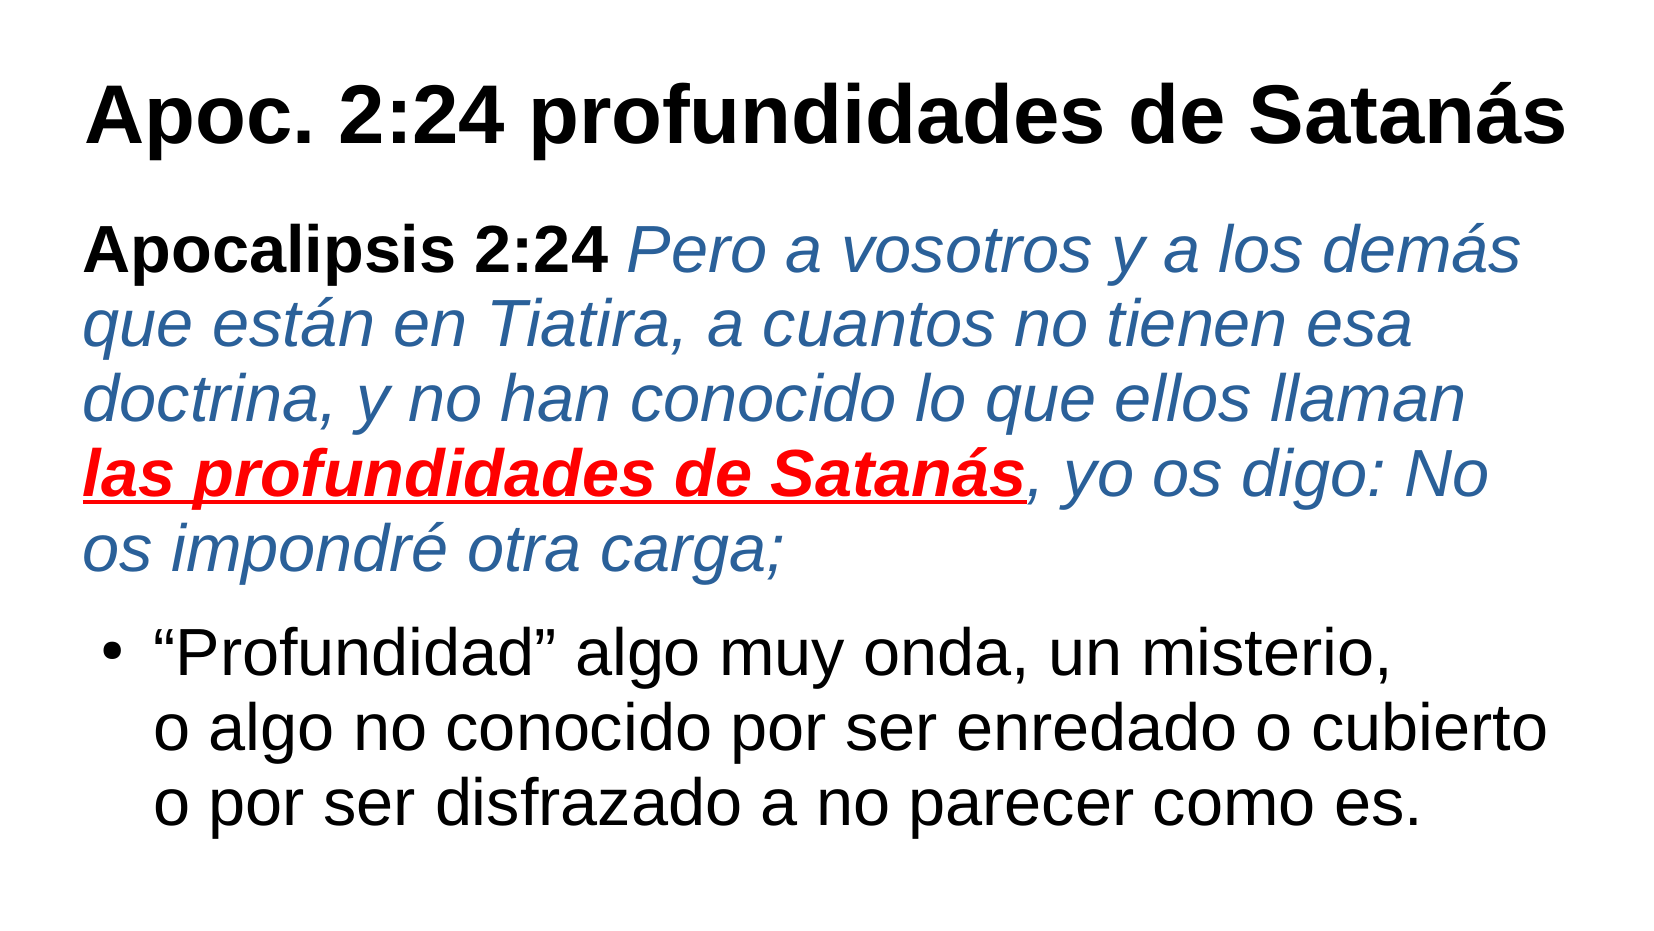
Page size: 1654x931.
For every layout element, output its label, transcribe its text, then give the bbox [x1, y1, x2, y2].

list Apocalipsis 2:24 Pero a vosotros y a los demás que están en Tiatira, a cuantos no tienen esa doctrina, y no han conocido lo que ellos llaman las profundidades de Satanás, yo os digo: No os impondré otra carga; “Profundidad” algo muy onda, un misterio, o algo no conocido por ser enredado o cubierto o por ser disfrazado a no parecer como es. [82, 211, 1571, 880]
title Apoc. 2:24 profundidades de Satanás [82, 37, 1571, 193]
